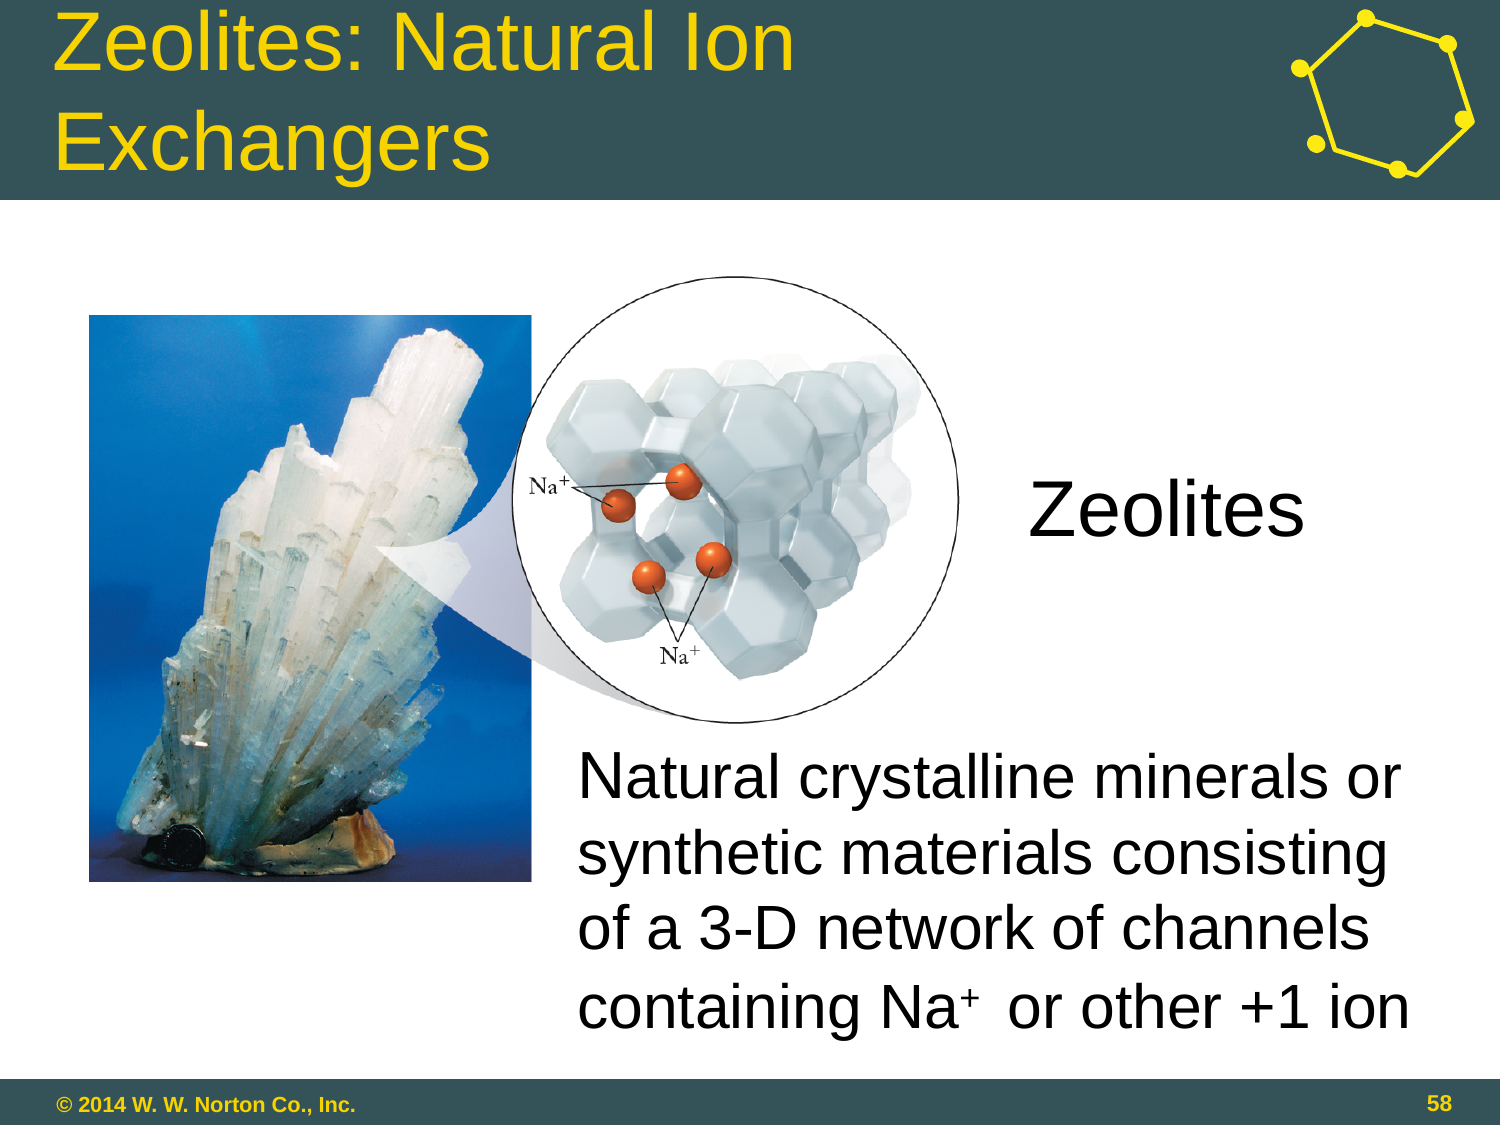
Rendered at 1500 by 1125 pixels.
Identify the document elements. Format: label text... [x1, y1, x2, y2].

title Zeolites: Natural Ion Exchangers [37, 0, 1118, 175]
picture [87, 274, 961, 884]
text_box Natural crystalline minerals or synthetic materials consisting of a 3-D network of channels containing Na+ or other +1 ion [562, 724, 1450, 1050]
slide_number <number> [1408, 1085, 1468, 1120]
text_box Zeolites [1014, 450, 1322, 560]
